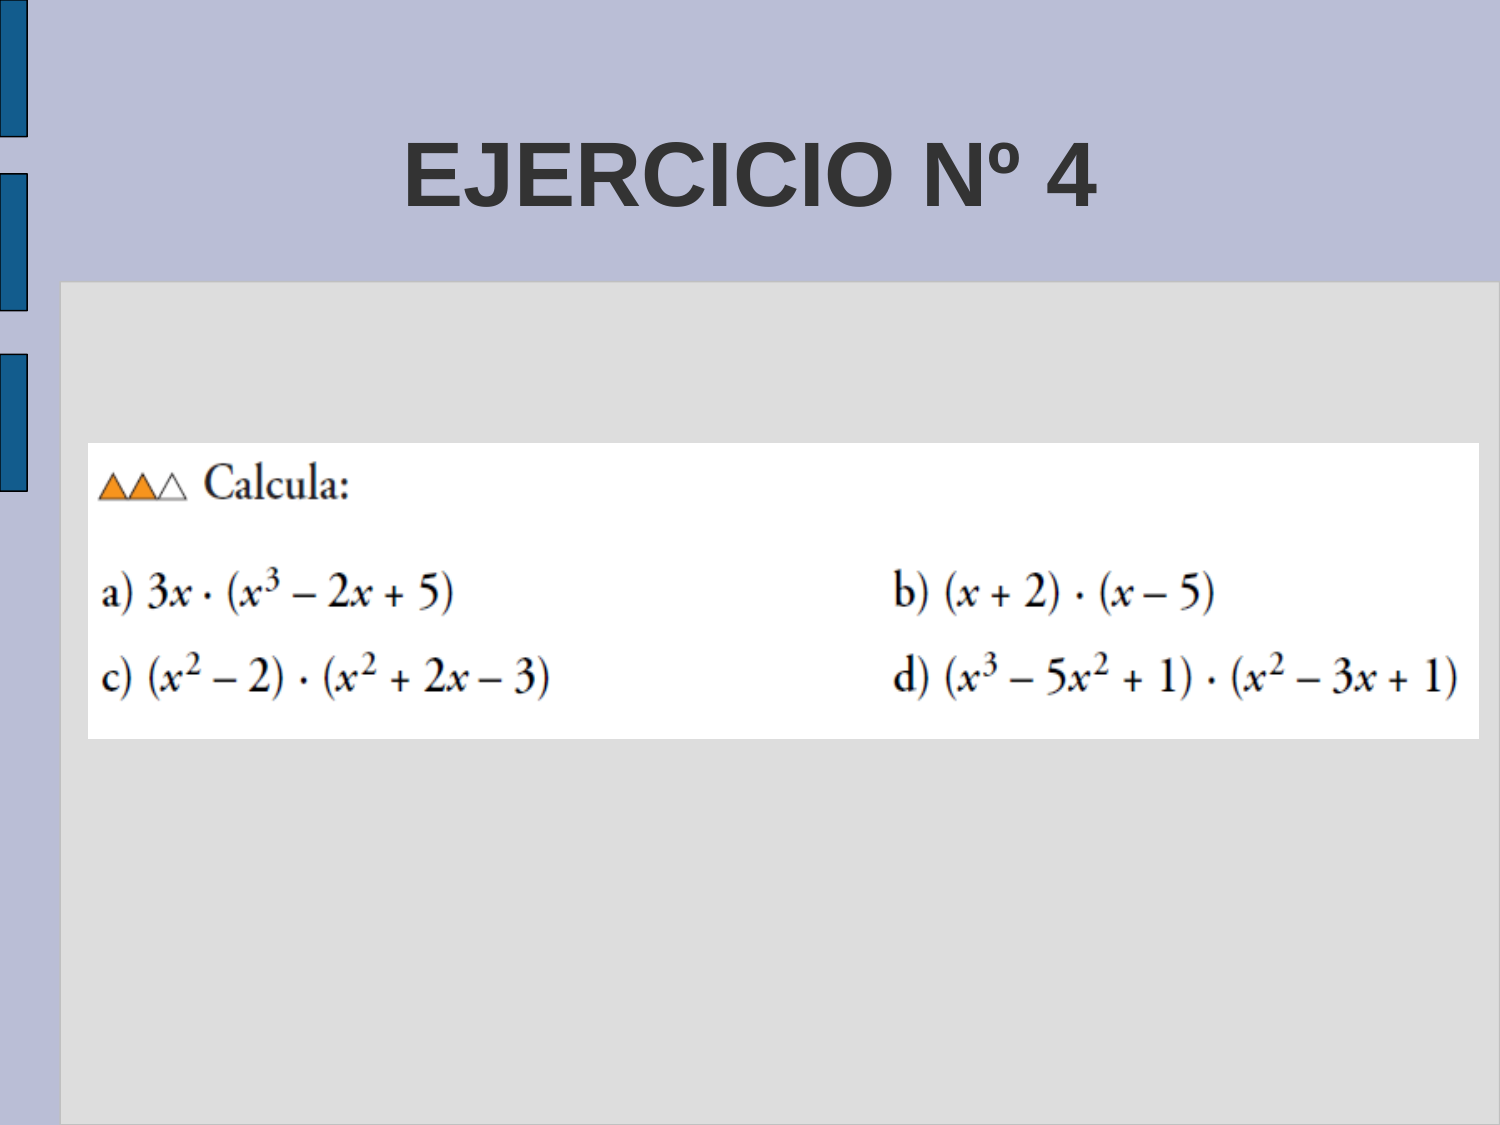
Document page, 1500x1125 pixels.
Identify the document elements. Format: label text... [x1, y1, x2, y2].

title EJERCICIO Nº 4 [110, 80, 1391, 271]
picture [88, 443, 1479, 739]
